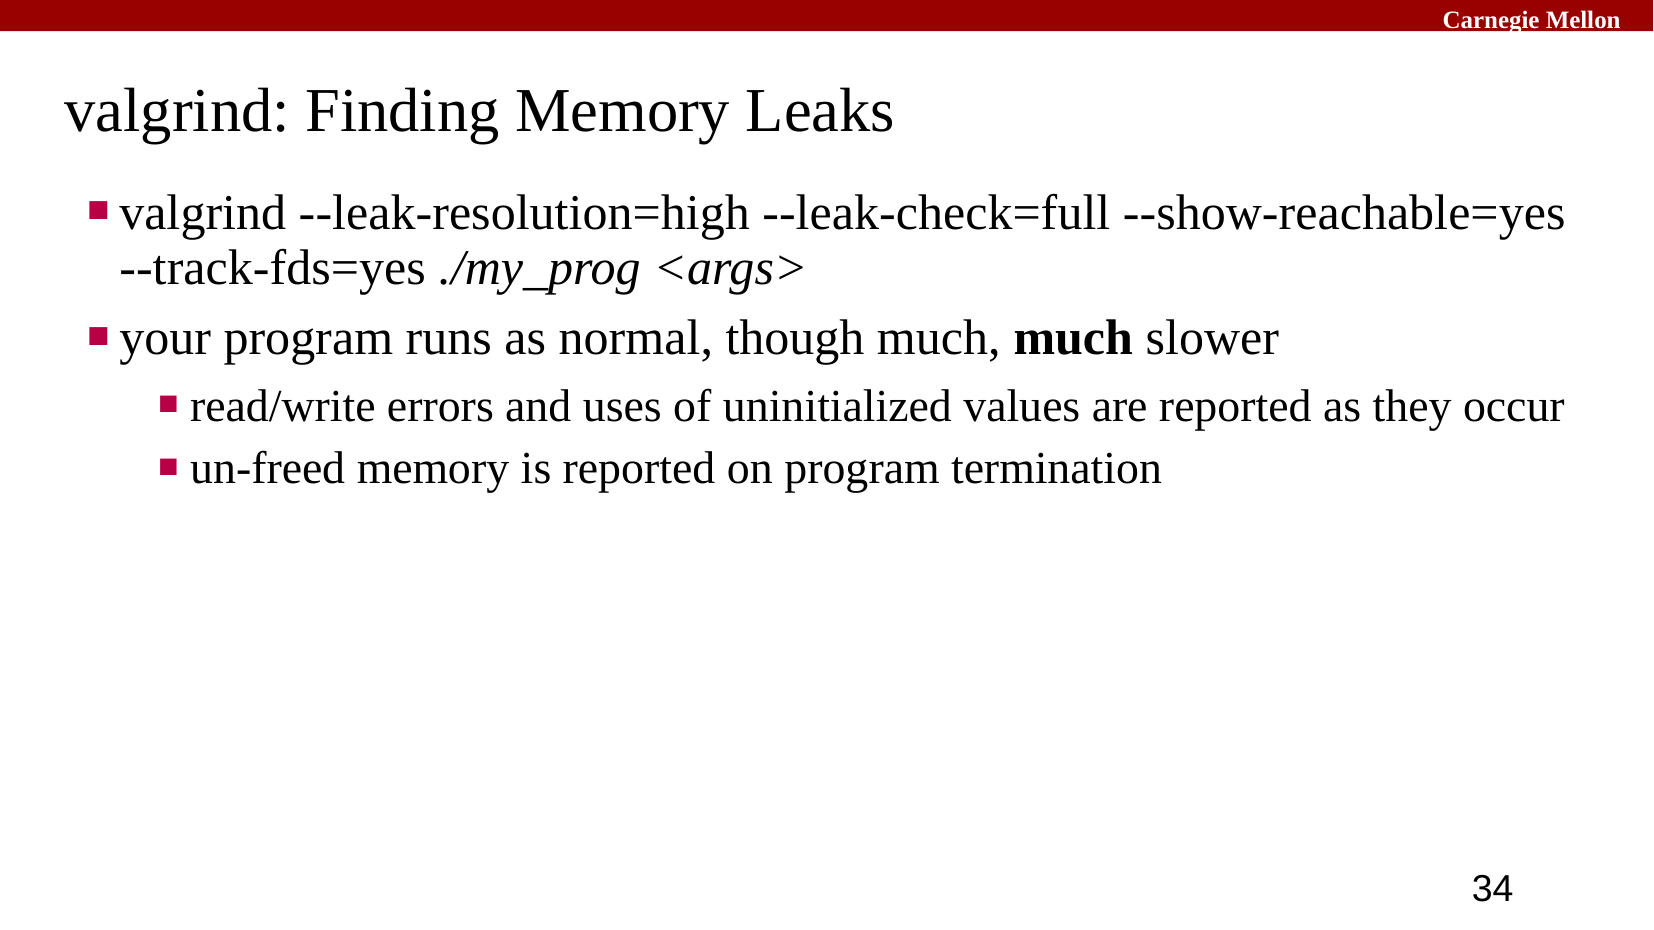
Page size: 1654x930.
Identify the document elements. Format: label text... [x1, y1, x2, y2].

title valgrind: Finding Memory Leaks [64, 58, 1576, 163]
list valgrind --leak-resolution=high --leak-check=full --show-reachable=yes --track-fds=yes ./my_prog <args> your program runs as normal, though much, much slower read/write errors and uses of uninitialized values are reported as they occur un-freed memory is reported on program termination [71, 184, 1576, 859]
